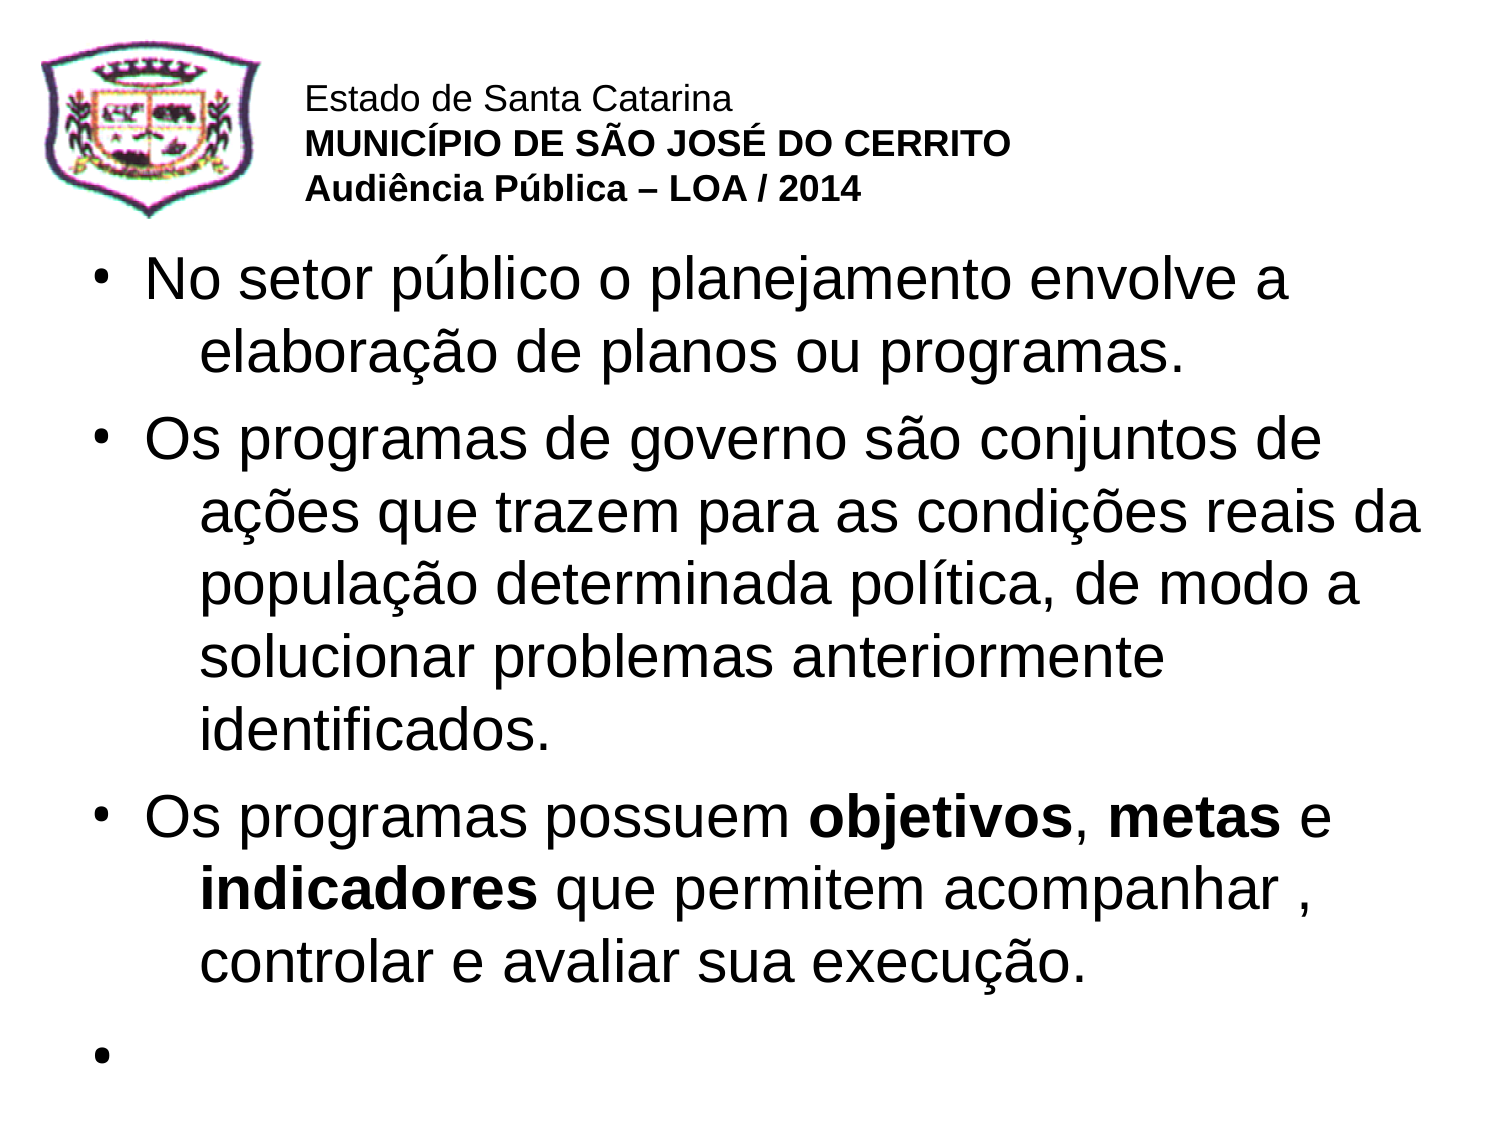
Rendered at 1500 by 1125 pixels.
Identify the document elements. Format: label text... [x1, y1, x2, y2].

picture [41, 31, 262, 219]
list No setor público o planejamento envolve a elaboração de planos ou programas. Os programas de governo são conjuntos de ações que trazem para as condições reais da população determinada política, de modo a solucionar problemas anteriormente identificados. Os programas possuem objetivos, metas e indicadores que permitem acompanhar , controlar e avaliar sua execução. [75, 231, 1471, 1005]
text_box Estado de Santa Catarina MUNICÍPIO DE SÃO JOSÉ DO CERRITO Audiência Pública – LOA / 2014 [289, 66, 1039, 216]
